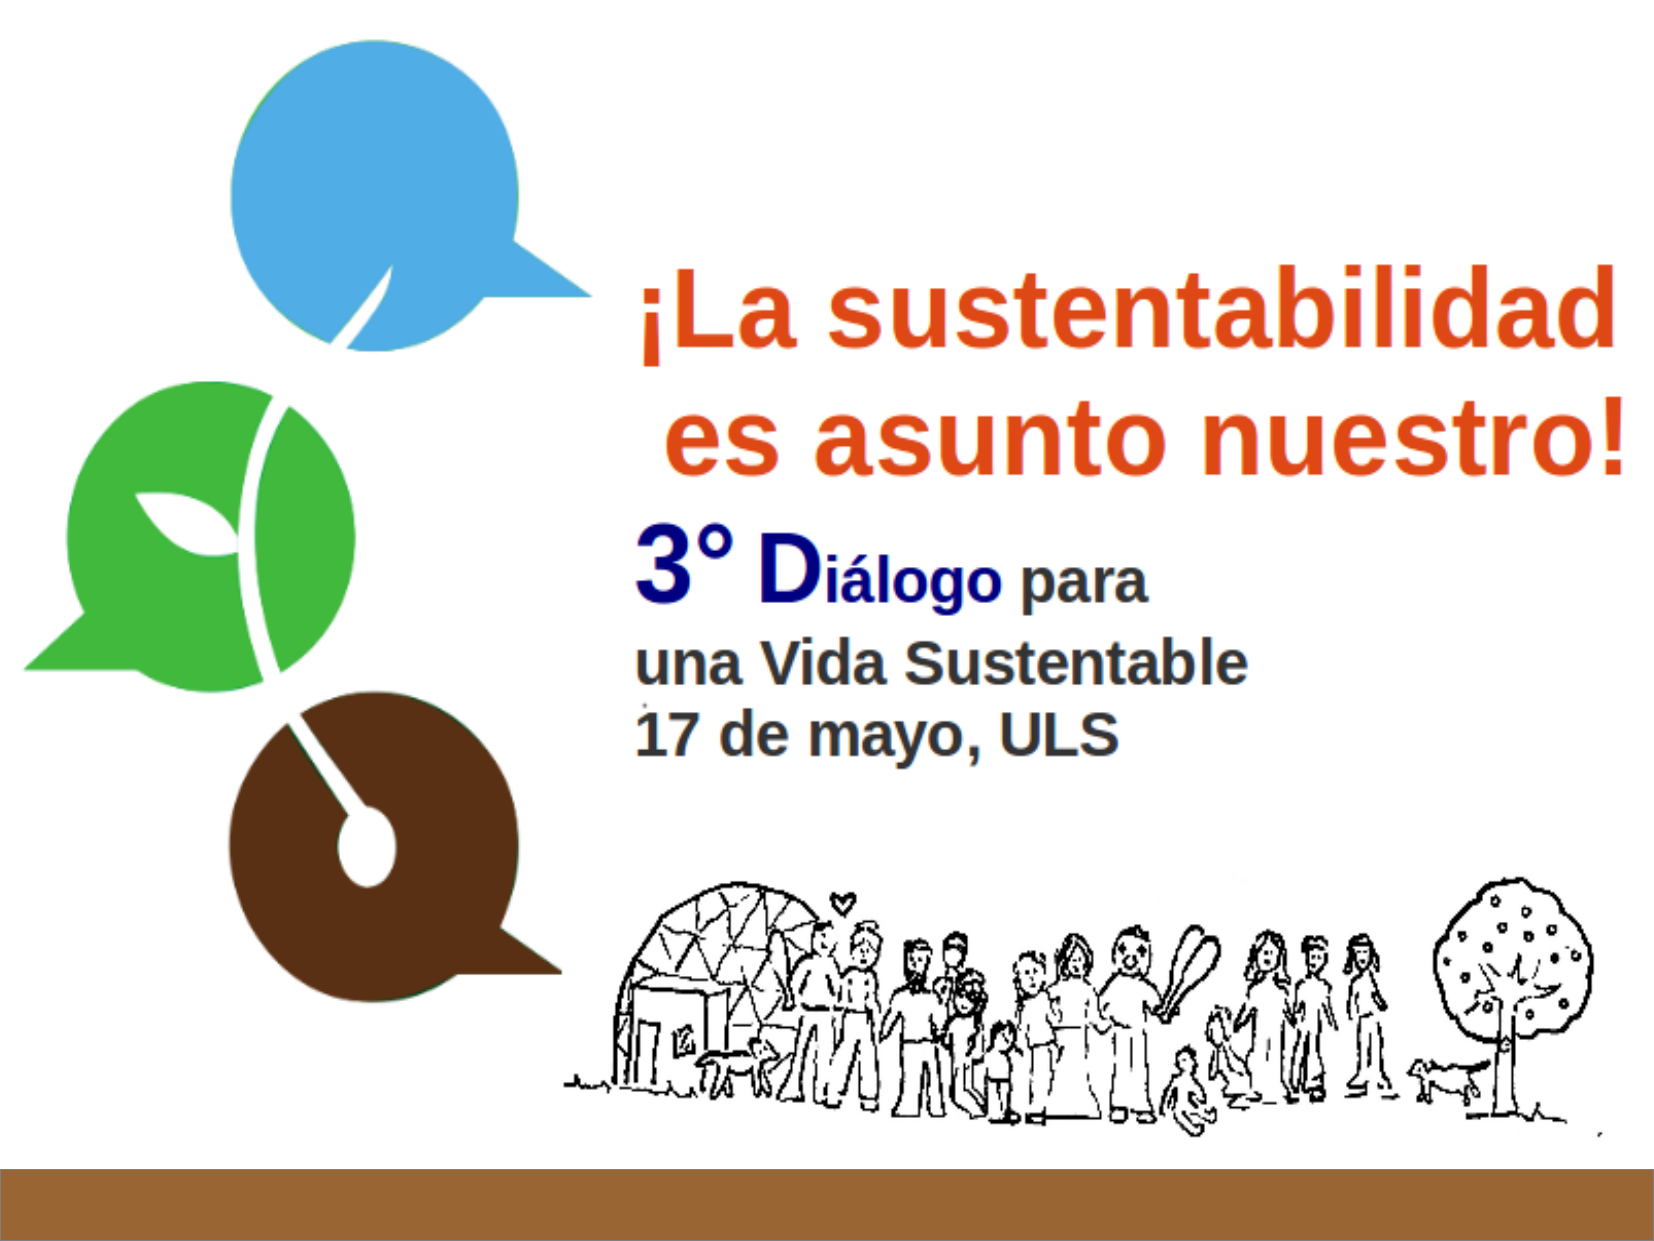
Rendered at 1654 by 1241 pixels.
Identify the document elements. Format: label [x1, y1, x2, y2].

picture [0, 23, 1654, 1146]
text_box [0, 1169, 1654, 1241]
